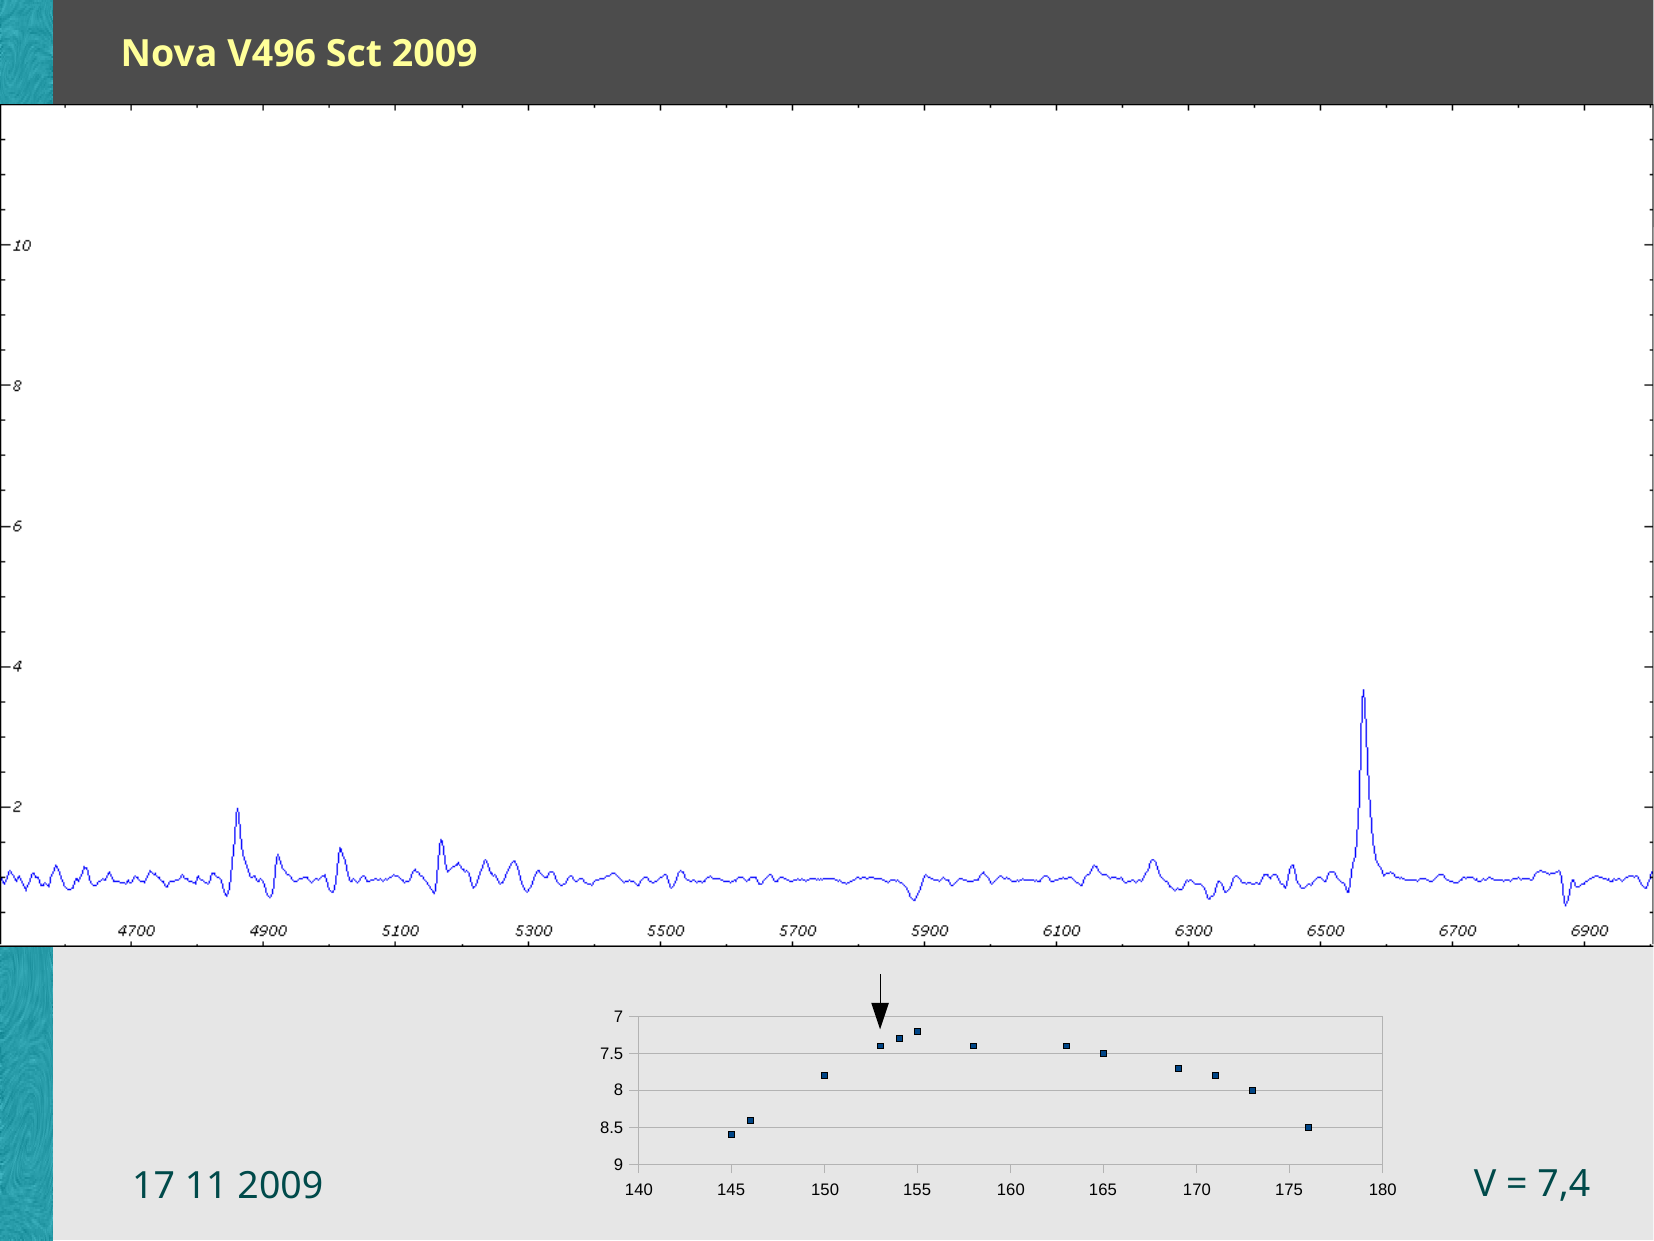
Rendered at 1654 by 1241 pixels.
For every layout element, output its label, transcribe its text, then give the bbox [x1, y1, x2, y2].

text_box 17 11 2009 [117, 1151, 372, 1219]
text_box V = 7,4 [1459, 1148, 1631, 1217]
picture [0, 0, 1654, 1241]
text_box Nova V496 Sct 2009 [105, 19, 596, 87]
picture [600, 1005, 1399, 1203]
